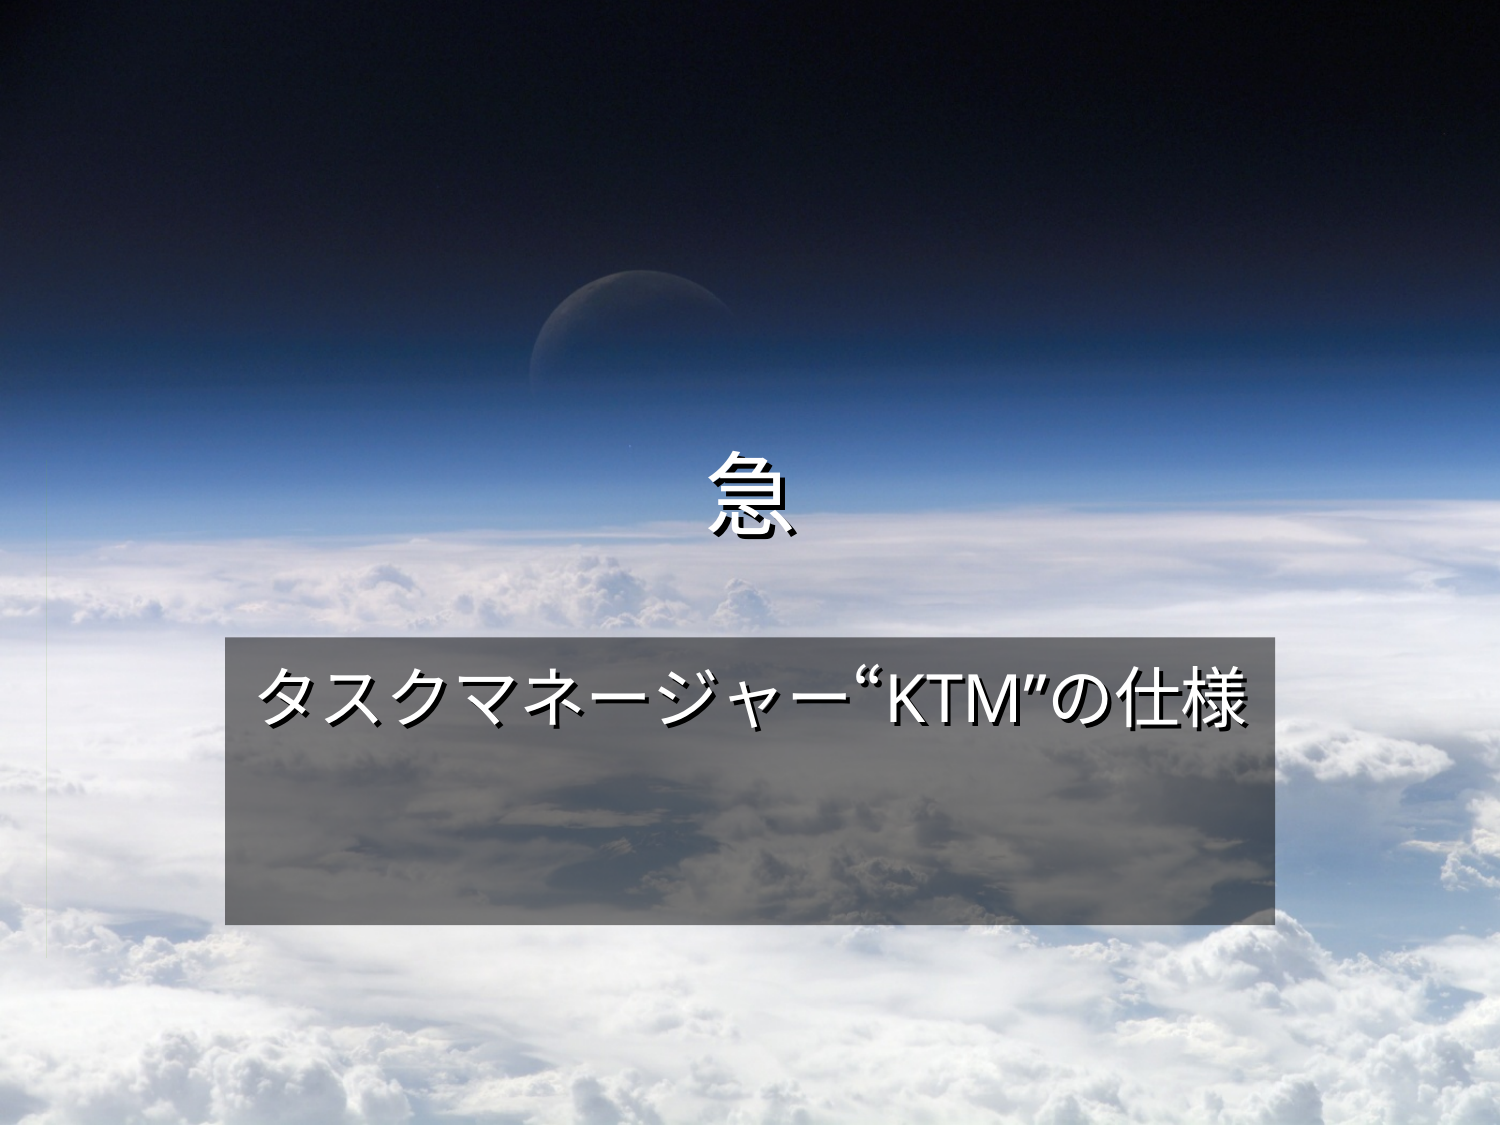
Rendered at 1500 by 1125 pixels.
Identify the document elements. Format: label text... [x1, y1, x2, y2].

title 急 [112, 327, 1388, 563]
subtitle タスクマネージャー“KTM”の仕様 [225, 637, 1276, 926]
picture [0, 0, 1500, 1125]
